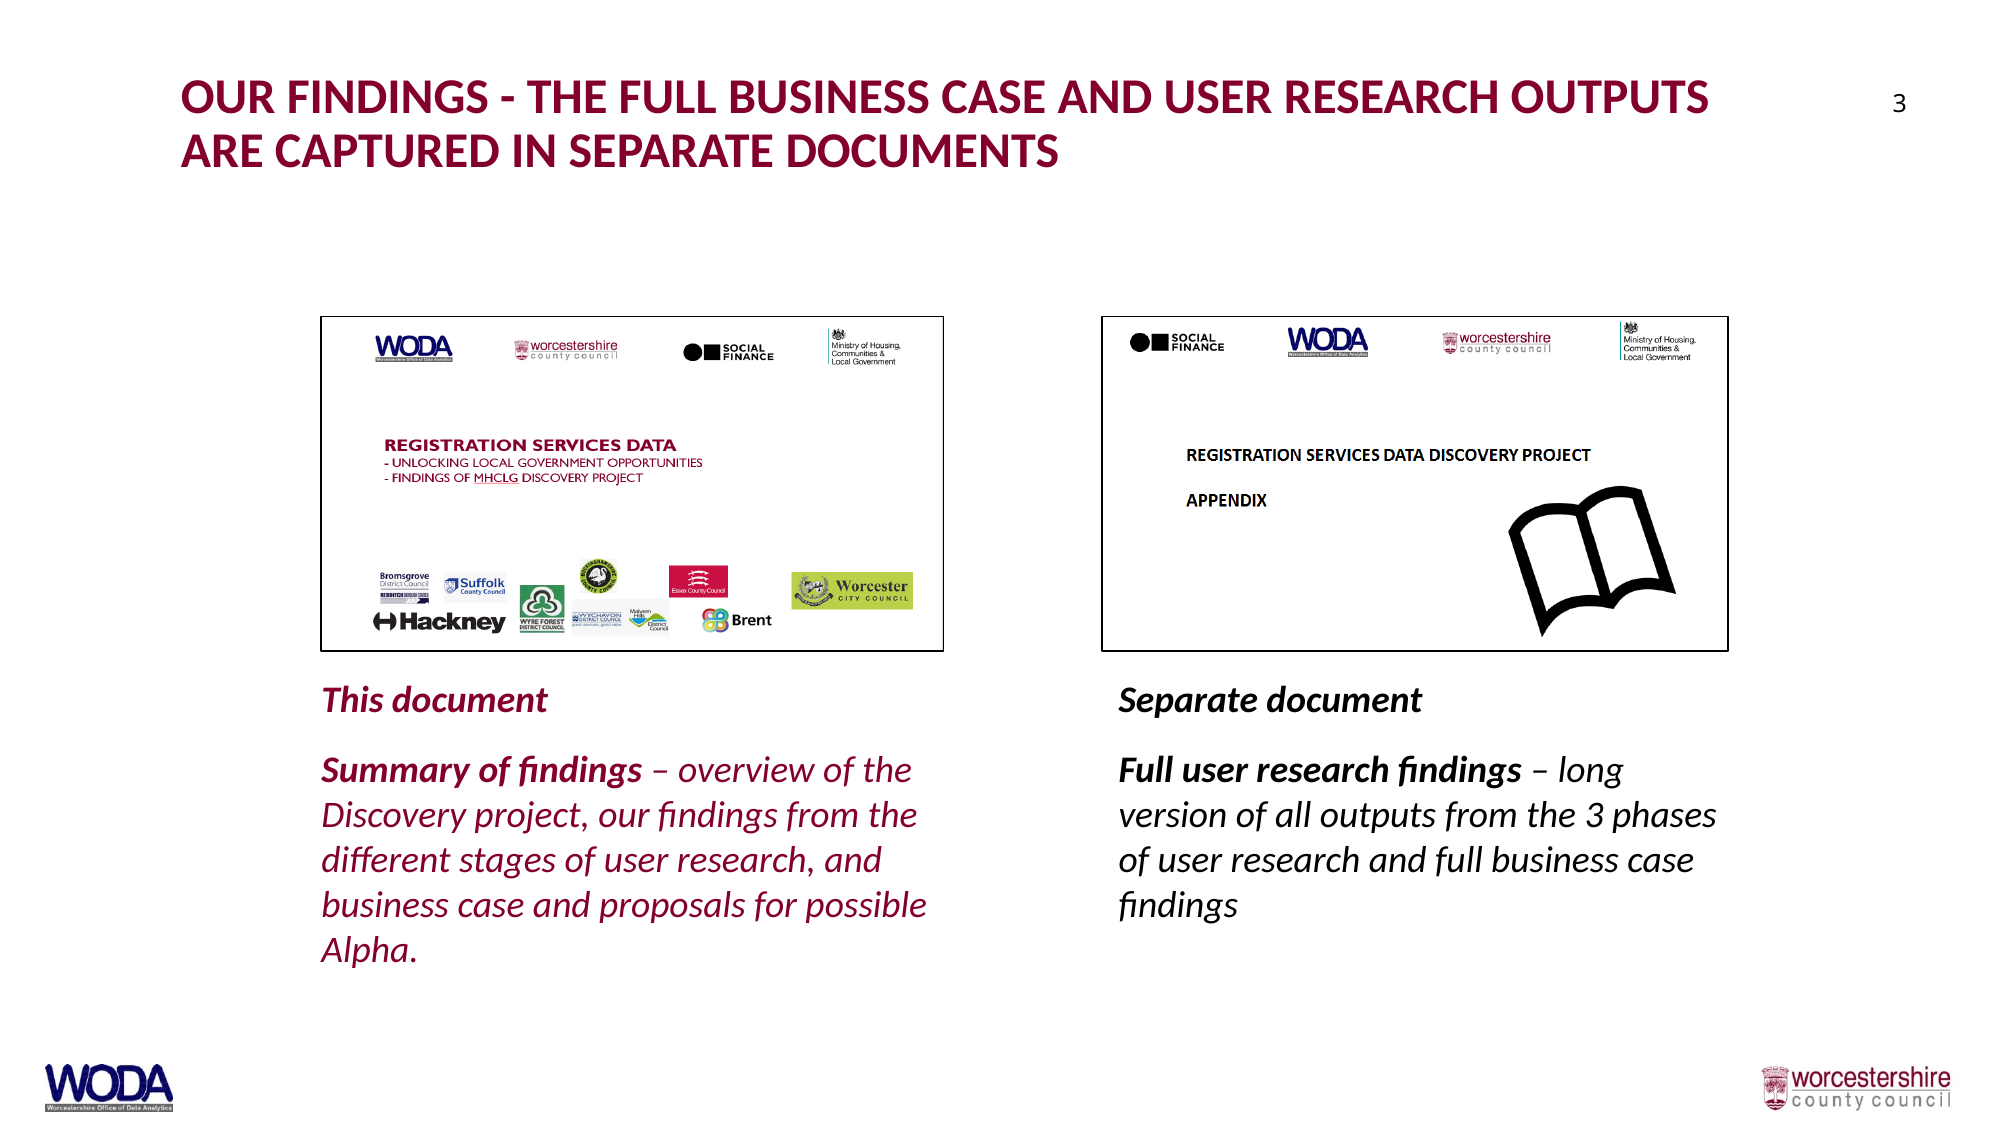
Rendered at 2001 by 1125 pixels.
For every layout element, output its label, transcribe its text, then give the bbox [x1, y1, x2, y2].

picture [1749, 1055, 1971, 1121]
picture [1102, 317, 1728, 651]
slide_number 1 [1850, 87, 1907, 148]
text_box This document Summary of findings – overview of the Discovery project, our findings from the different stages of user research, and business case and proposals for possible Alpha. [321, 674, 943, 1008]
picture [321, 317, 943, 651]
text_box OUR FINDINGS - THE FULL BUSINESS CASE AND USER RESEARCH OUTPUTS ARE CAPTURED IN SEPARATE DOCUMENTS [180, 70, 1777, 183]
picture [45, 1064, 173, 1112]
text_box Separate document Full user research findings – long version of all outputs from the 3 phases of user research and full business case findings [1118, 674, 1740, 1008]
